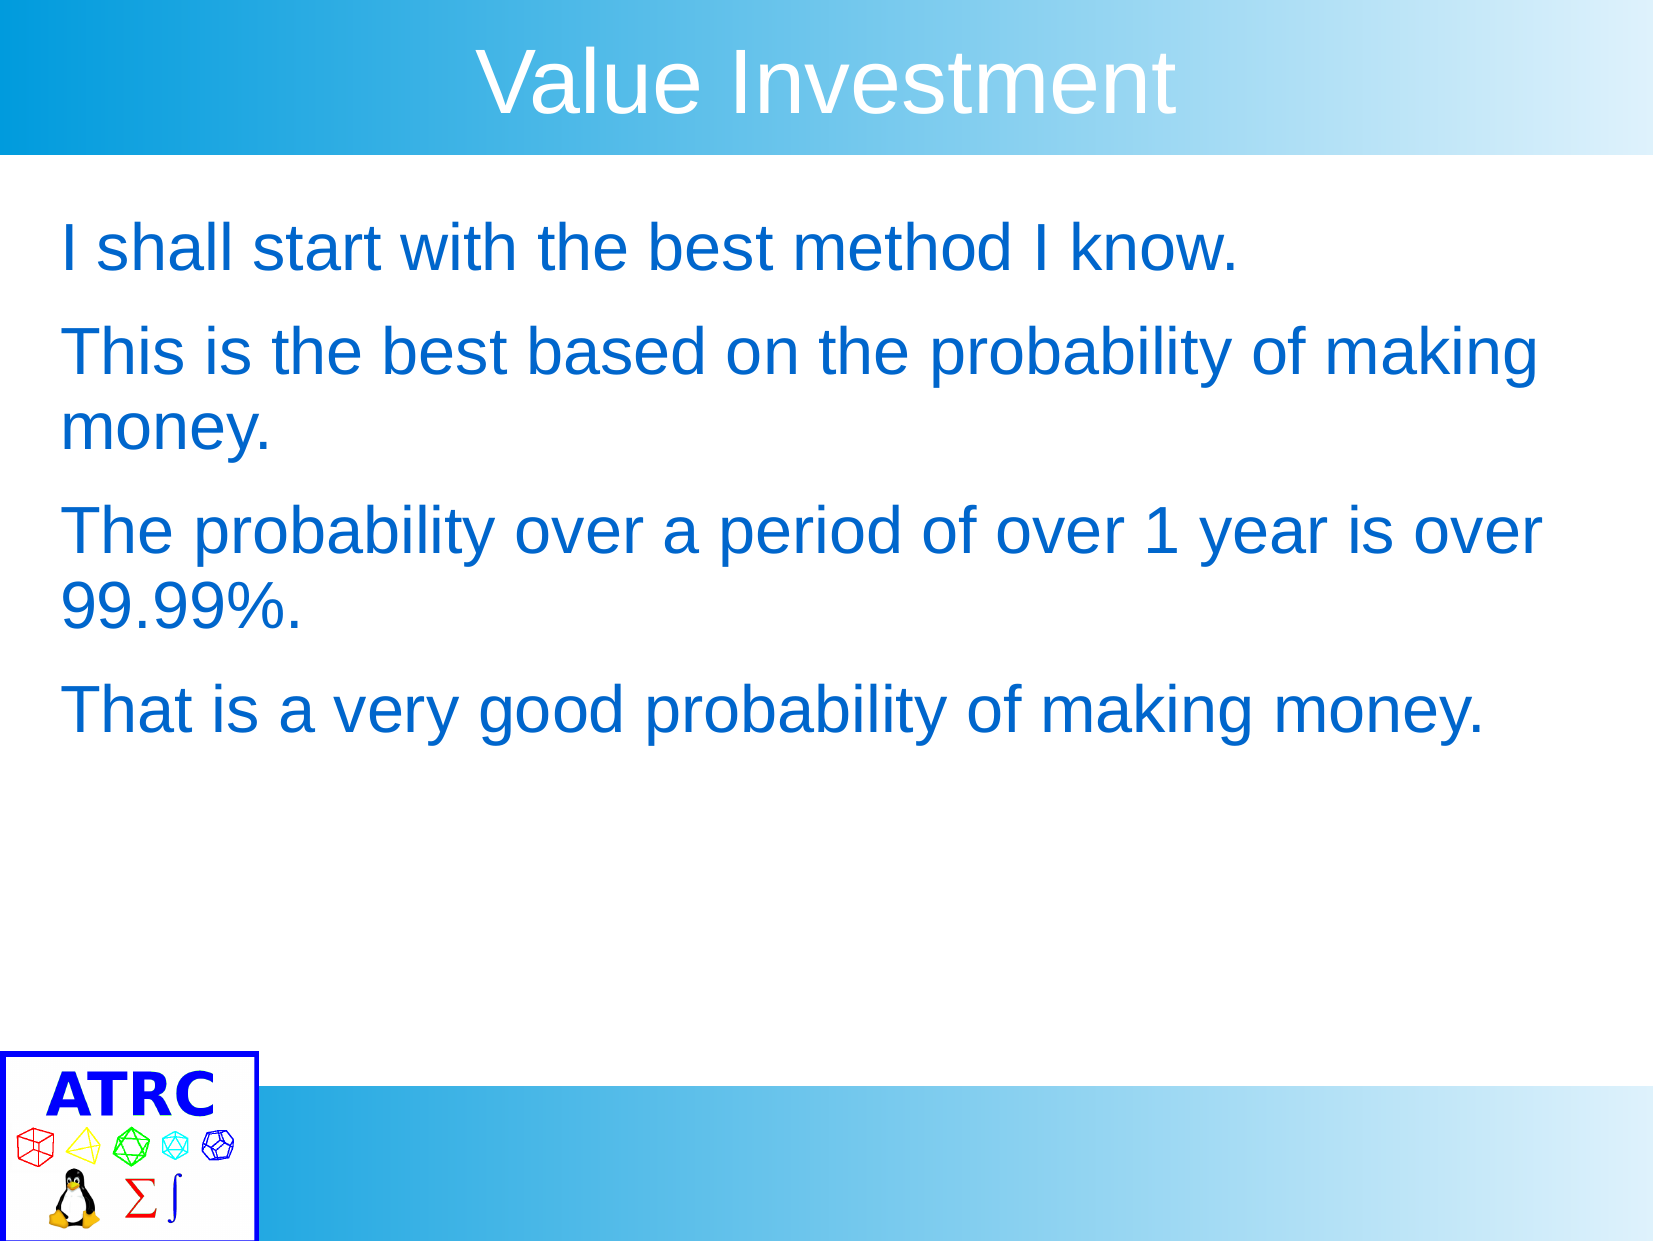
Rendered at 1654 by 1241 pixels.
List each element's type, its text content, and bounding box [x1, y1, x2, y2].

picture [0, 1051, 259, 1241]
title Value Investment [82, 30, 1571, 135]
list I shall start with the best method I know. This is the best based on the probability of making money. The probability over a period of over 1 year is over 99.99%. That is a very good probability of making money. [60, 210, 1549, 930]
